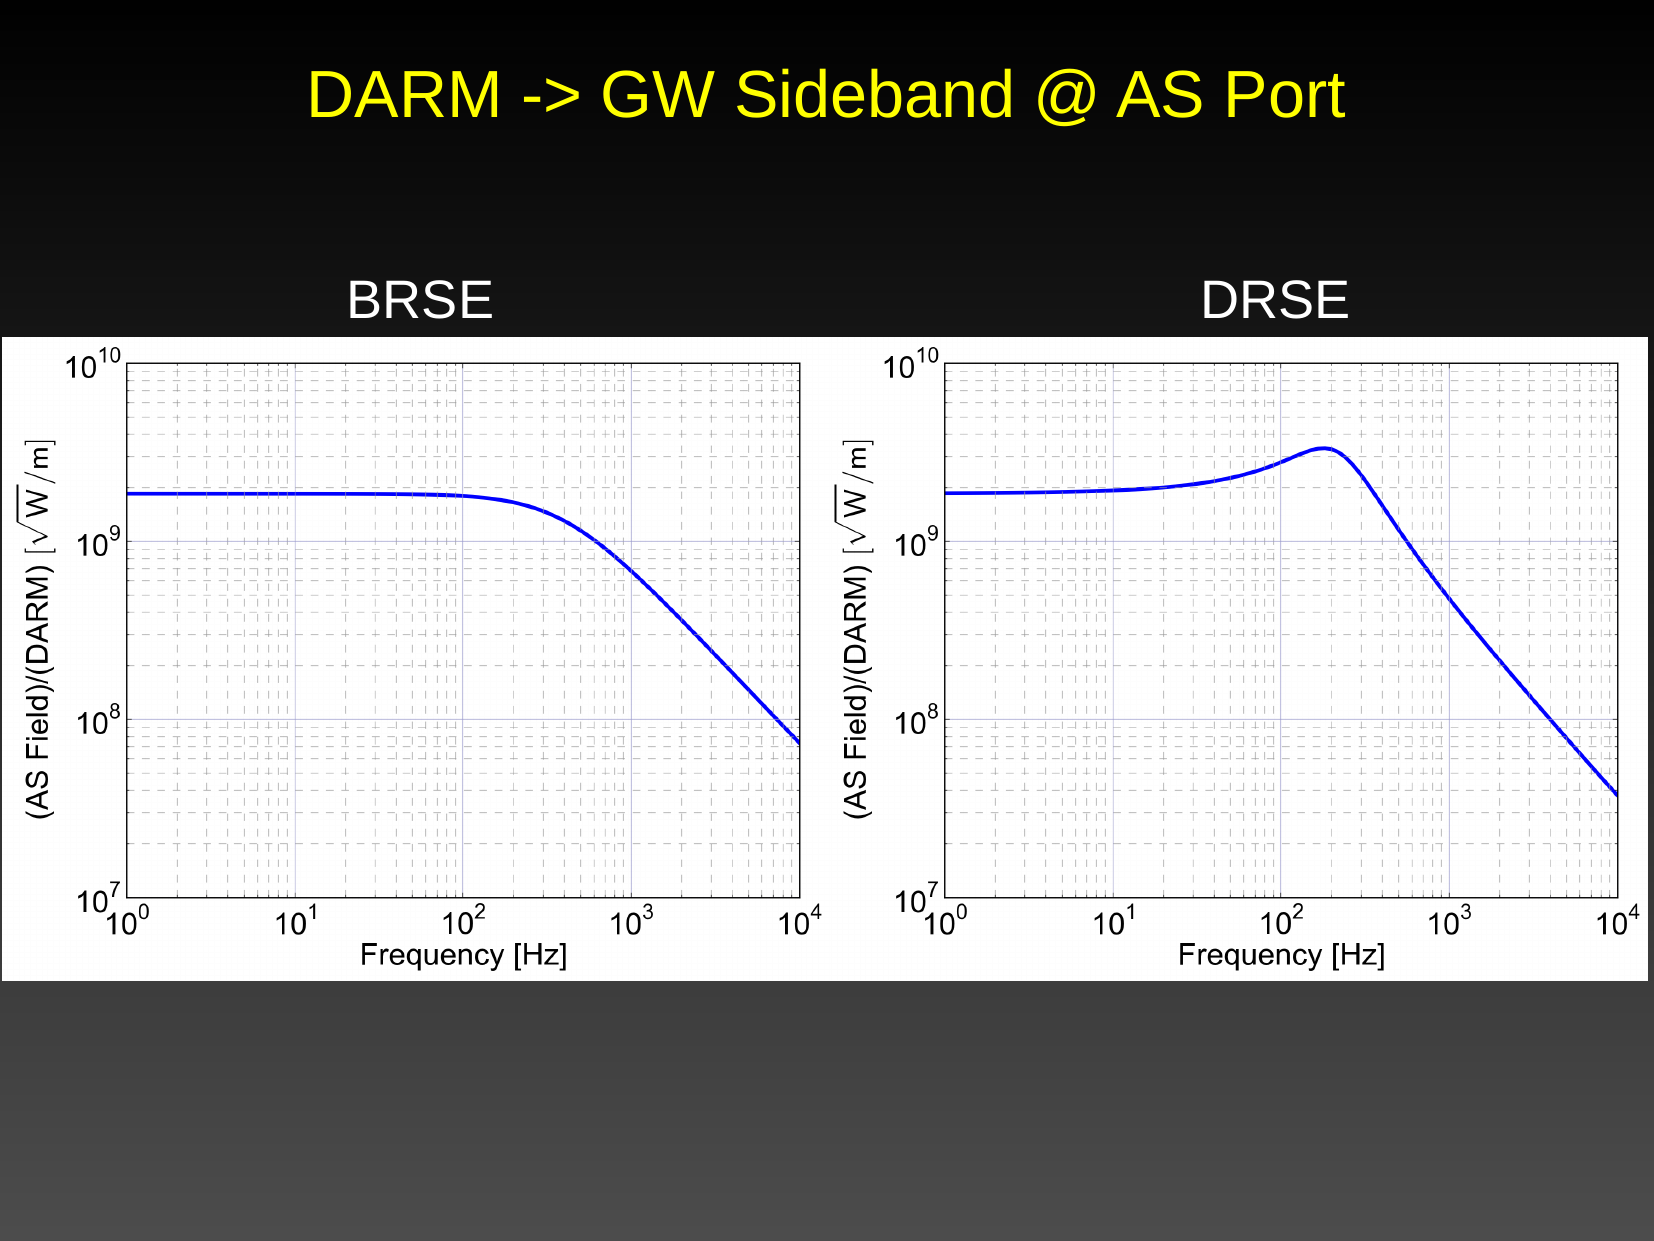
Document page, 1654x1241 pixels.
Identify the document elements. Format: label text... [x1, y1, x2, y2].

text_box DARM -> GW Sideband @ AS Port [291, 49, 1362, 140]
text_box BRSE [331, 262, 510, 338]
text_box DRSE [1185, 262, 1366, 338]
picture [2, 337, 1648, 981]
